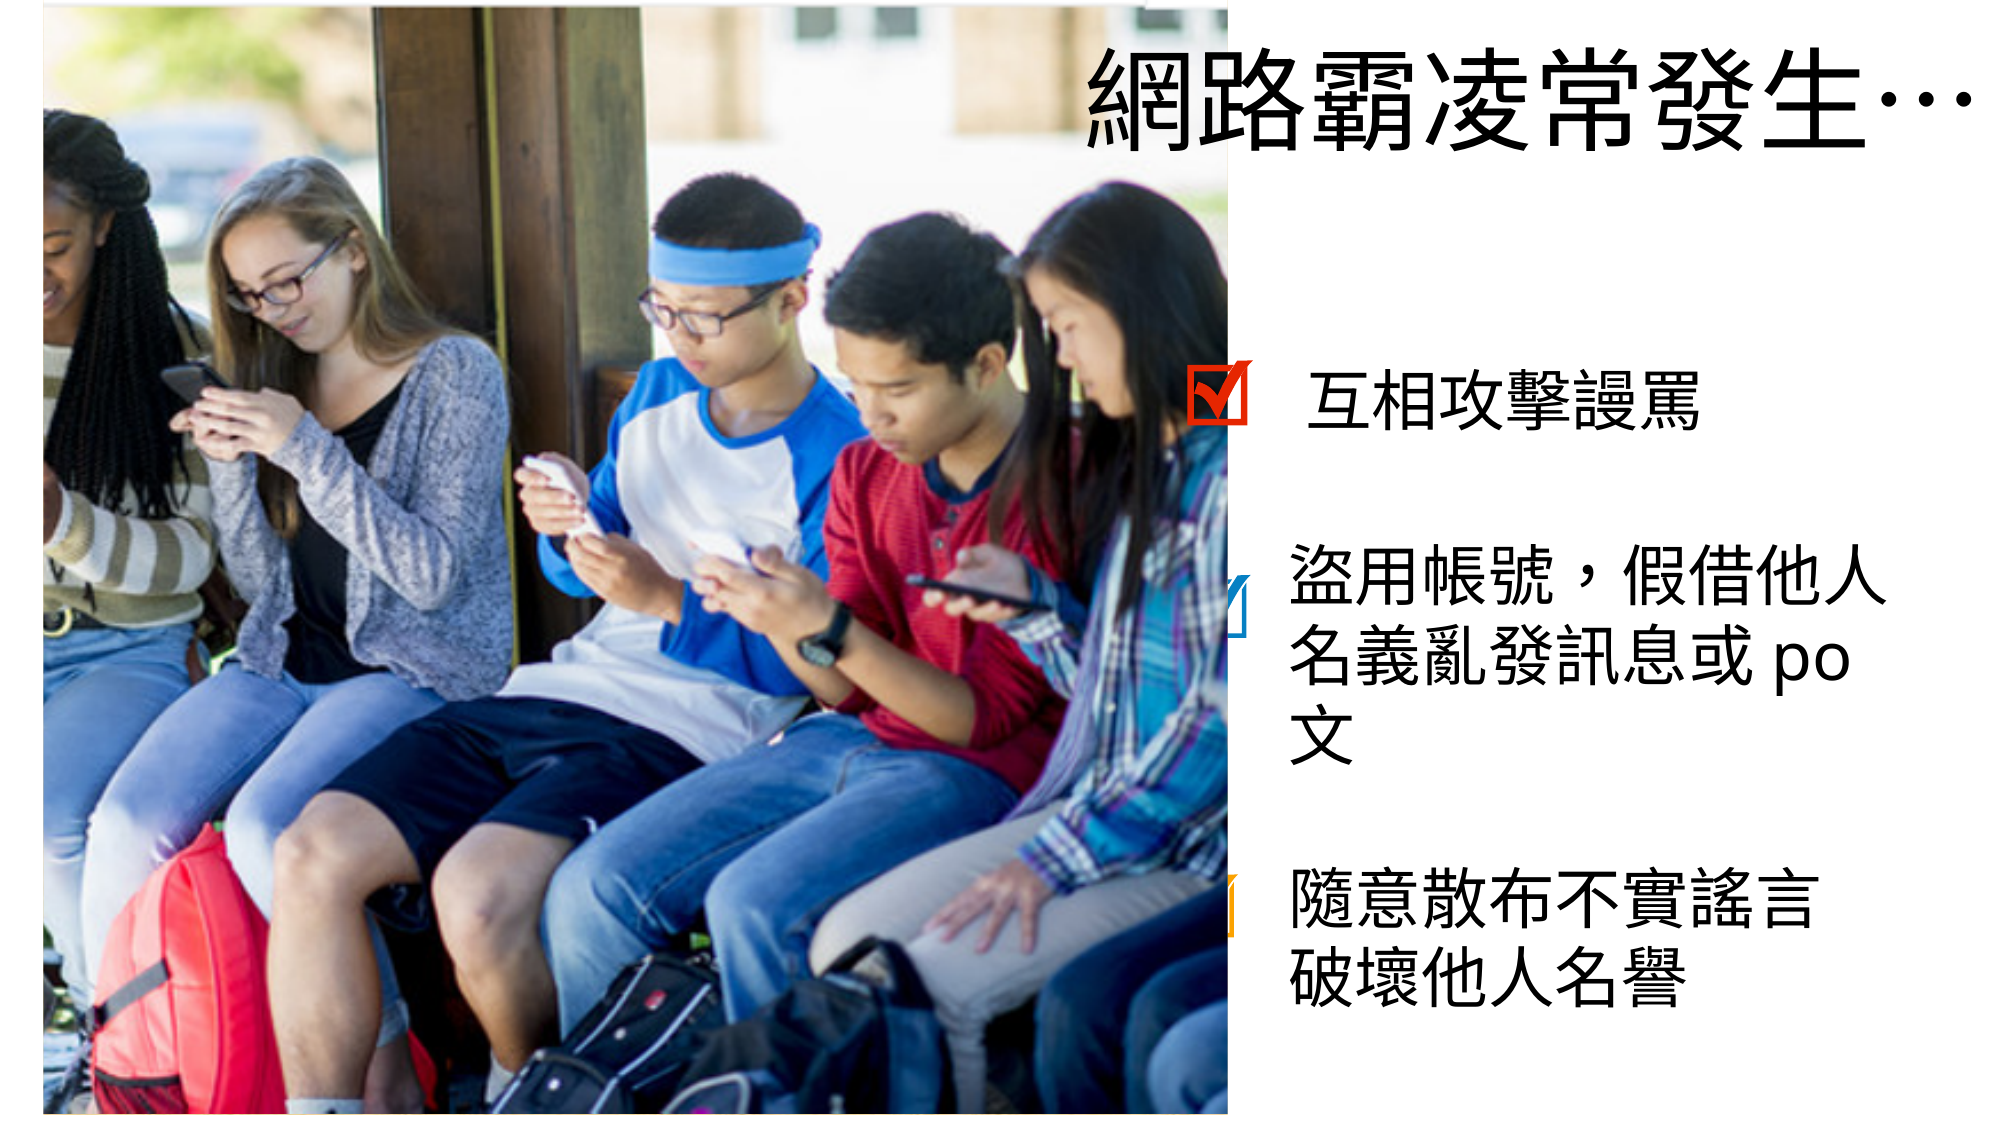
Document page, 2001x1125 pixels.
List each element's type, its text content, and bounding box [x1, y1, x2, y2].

text_box 盜用帳號，假借他人名義亂發訊息或po文 [1273, 526, 1912, 781]
picture [43, 0, 1228, 1115]
text_box 網路霸凌常發生… [1068, 22, 1999, 173]
text_box [1188, 361, 1251, 425]
text_box [1228, 574, 1251, 638]
text_box 隨意散布不實謠言破壞他人名譽 [1273, 848, 1881, 1024]
picture [1193, 371, 1228, 419]
text_box 互相攻擊謾罵 [1290, 351, 1721, 446]
text_box [1228, 874, 1239, 938]
